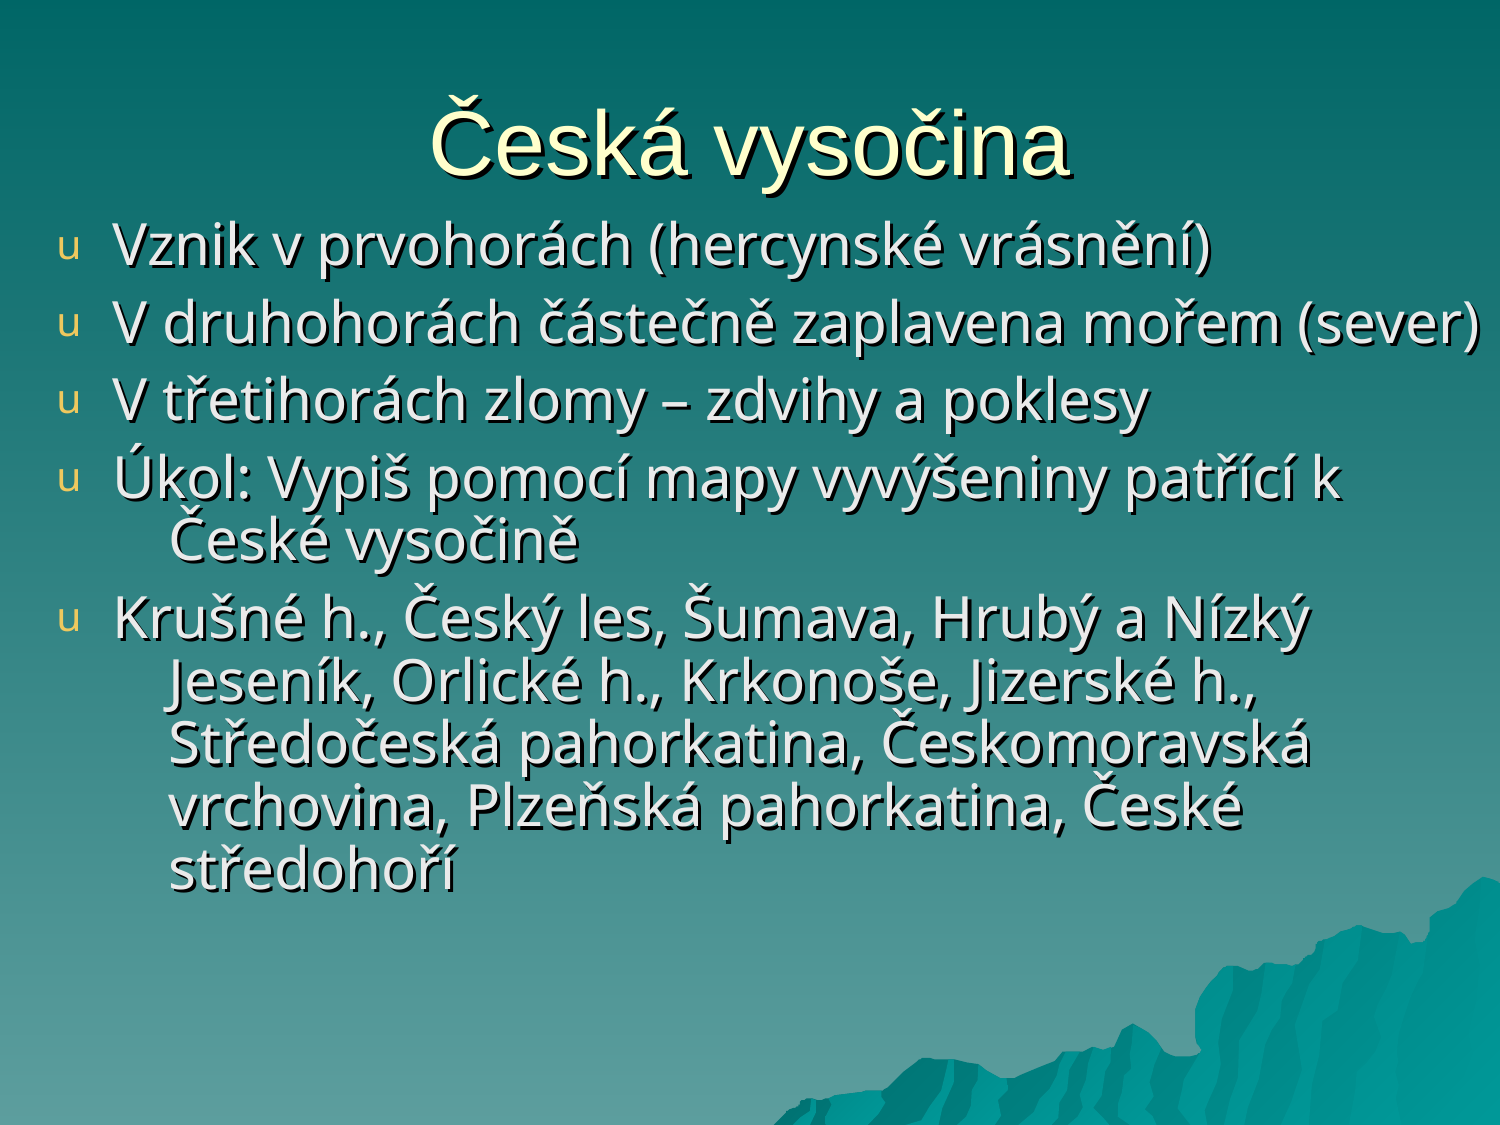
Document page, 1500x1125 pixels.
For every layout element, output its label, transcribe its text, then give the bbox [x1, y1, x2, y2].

list Vznik v prvohorách (hercynské vrásnění) V druhohorách částečně zaplavena mořem (sever) V třetihorách zlomy – zdvihy a poklesy Úkol: Vypiš pomocí mapy vyvýšeniny patřící k České vysočině Krušné h., Český les, Šumava, Hrubý a Nízký Jeseník, Orlické h., Krkonoše, Jizerské h., Středočeská pahorkatina, Českomoravská vrchovina, Plzeňská pahorkatina, České středohoří [41, 208, 1500, 1006]
title Česká vysočina [75, 45, 1426, 208]
